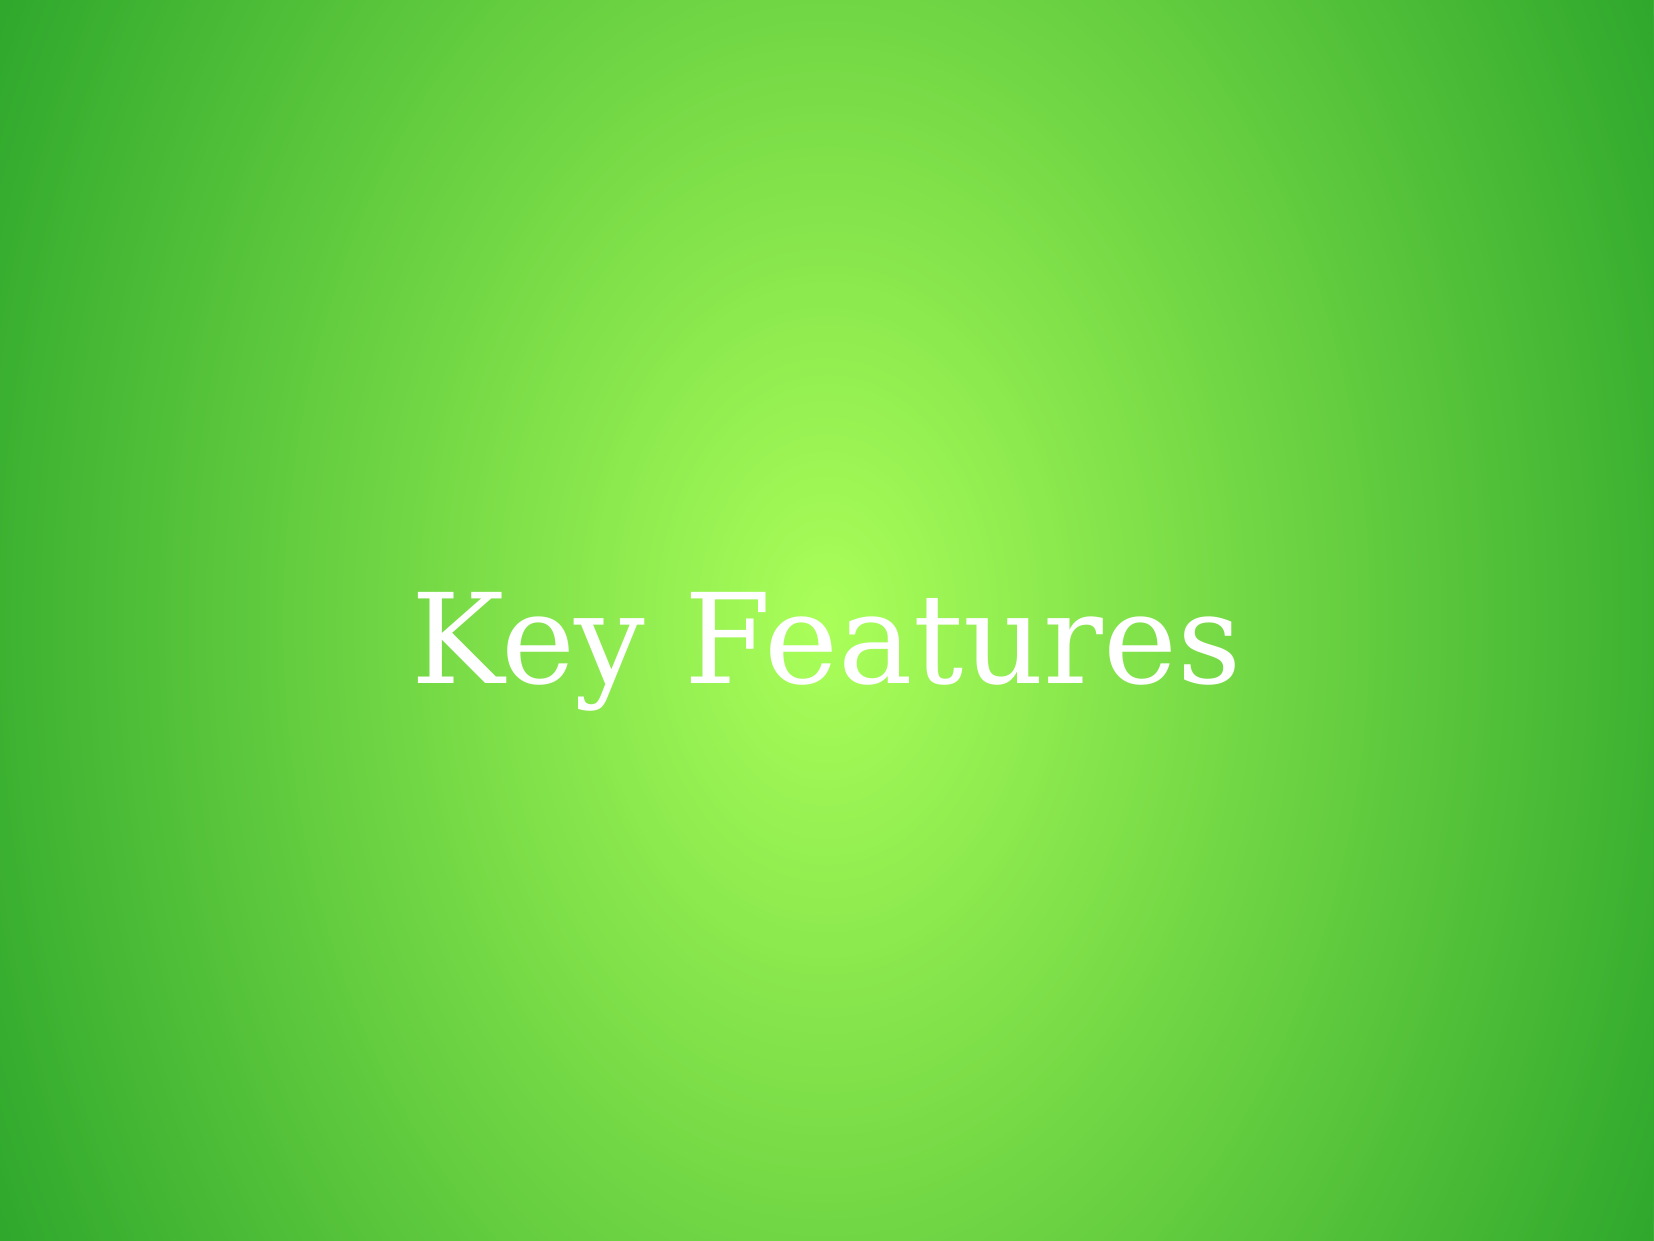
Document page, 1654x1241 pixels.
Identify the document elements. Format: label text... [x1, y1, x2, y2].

subtitle Key Features [82, 165, 1571, 1115]
